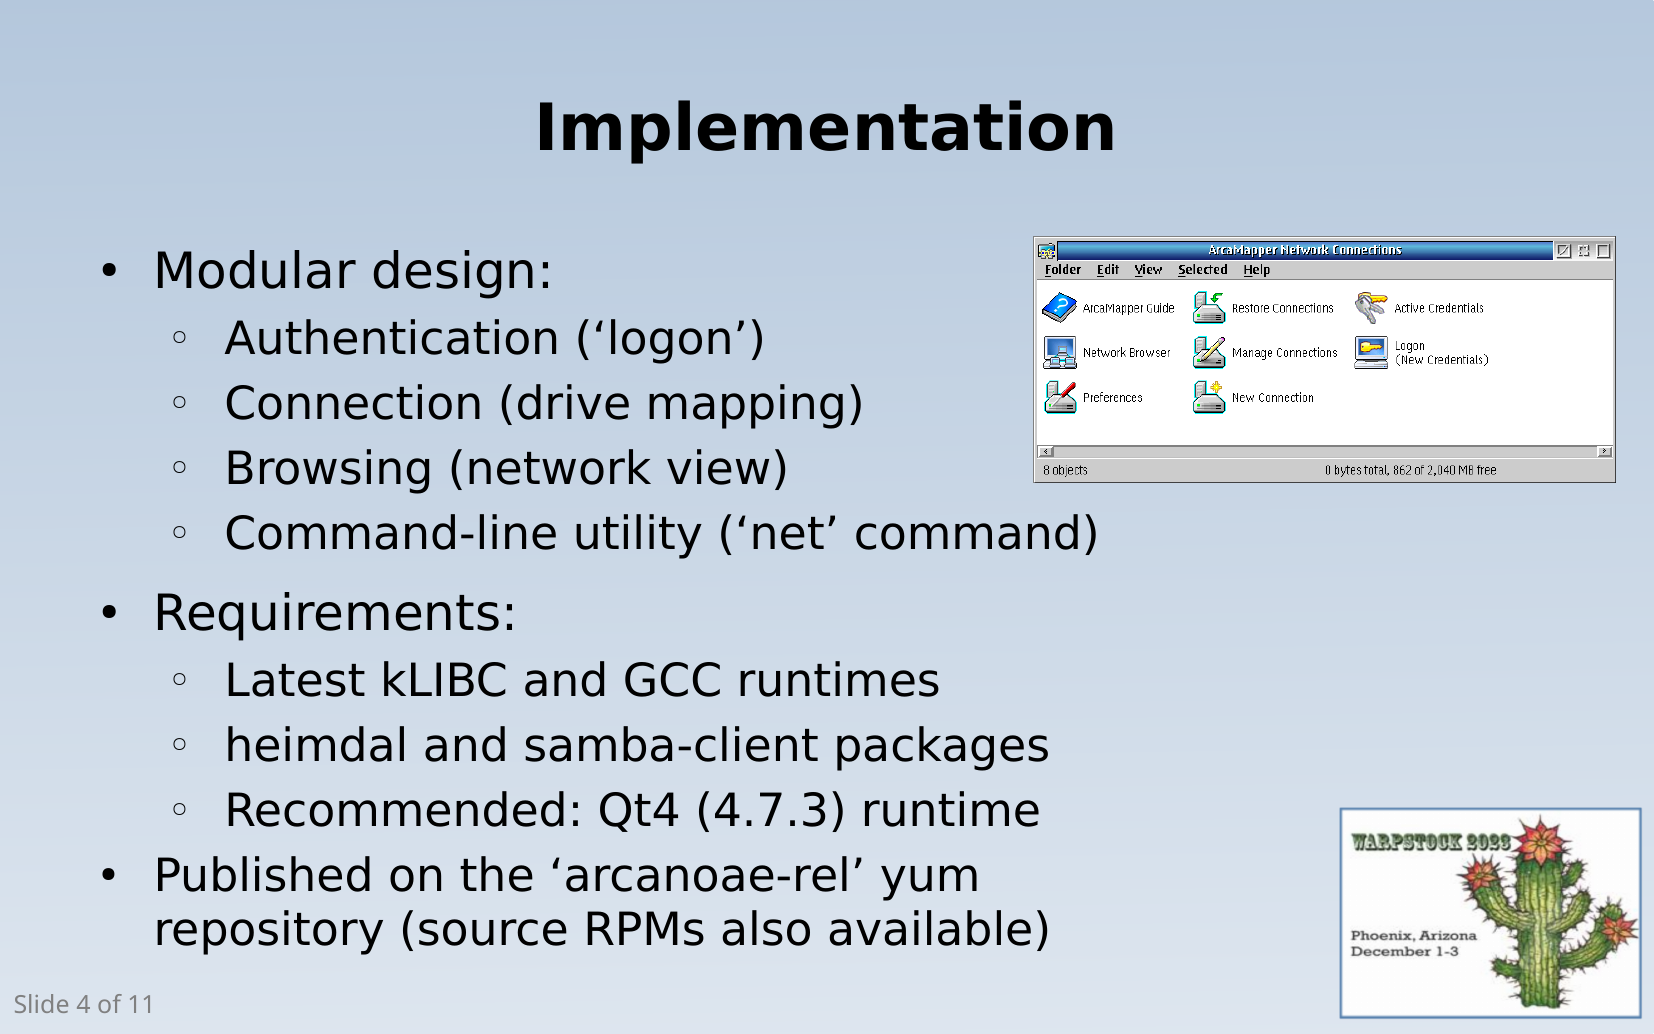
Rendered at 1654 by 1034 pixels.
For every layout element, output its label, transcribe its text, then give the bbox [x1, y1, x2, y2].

list Modular design: Authentication (‘logon’) Connection (drive mapping) Browsing (network view) Command-line utility (‘net’ command) Requirements: Latest kLIBC and GCC runtimes heimdal and samba-client packages Recommended: Qt4 (4.7.3) runtime Published on the ‘arcanoae-rel’ yum repository (source RPMs also available) [82, 241, 1182, 956]
picture [1033, 236, 1616, 483]
title Implementation [82, 41, 1571, 214]
picture [1343, 811, 1639, 1015]
